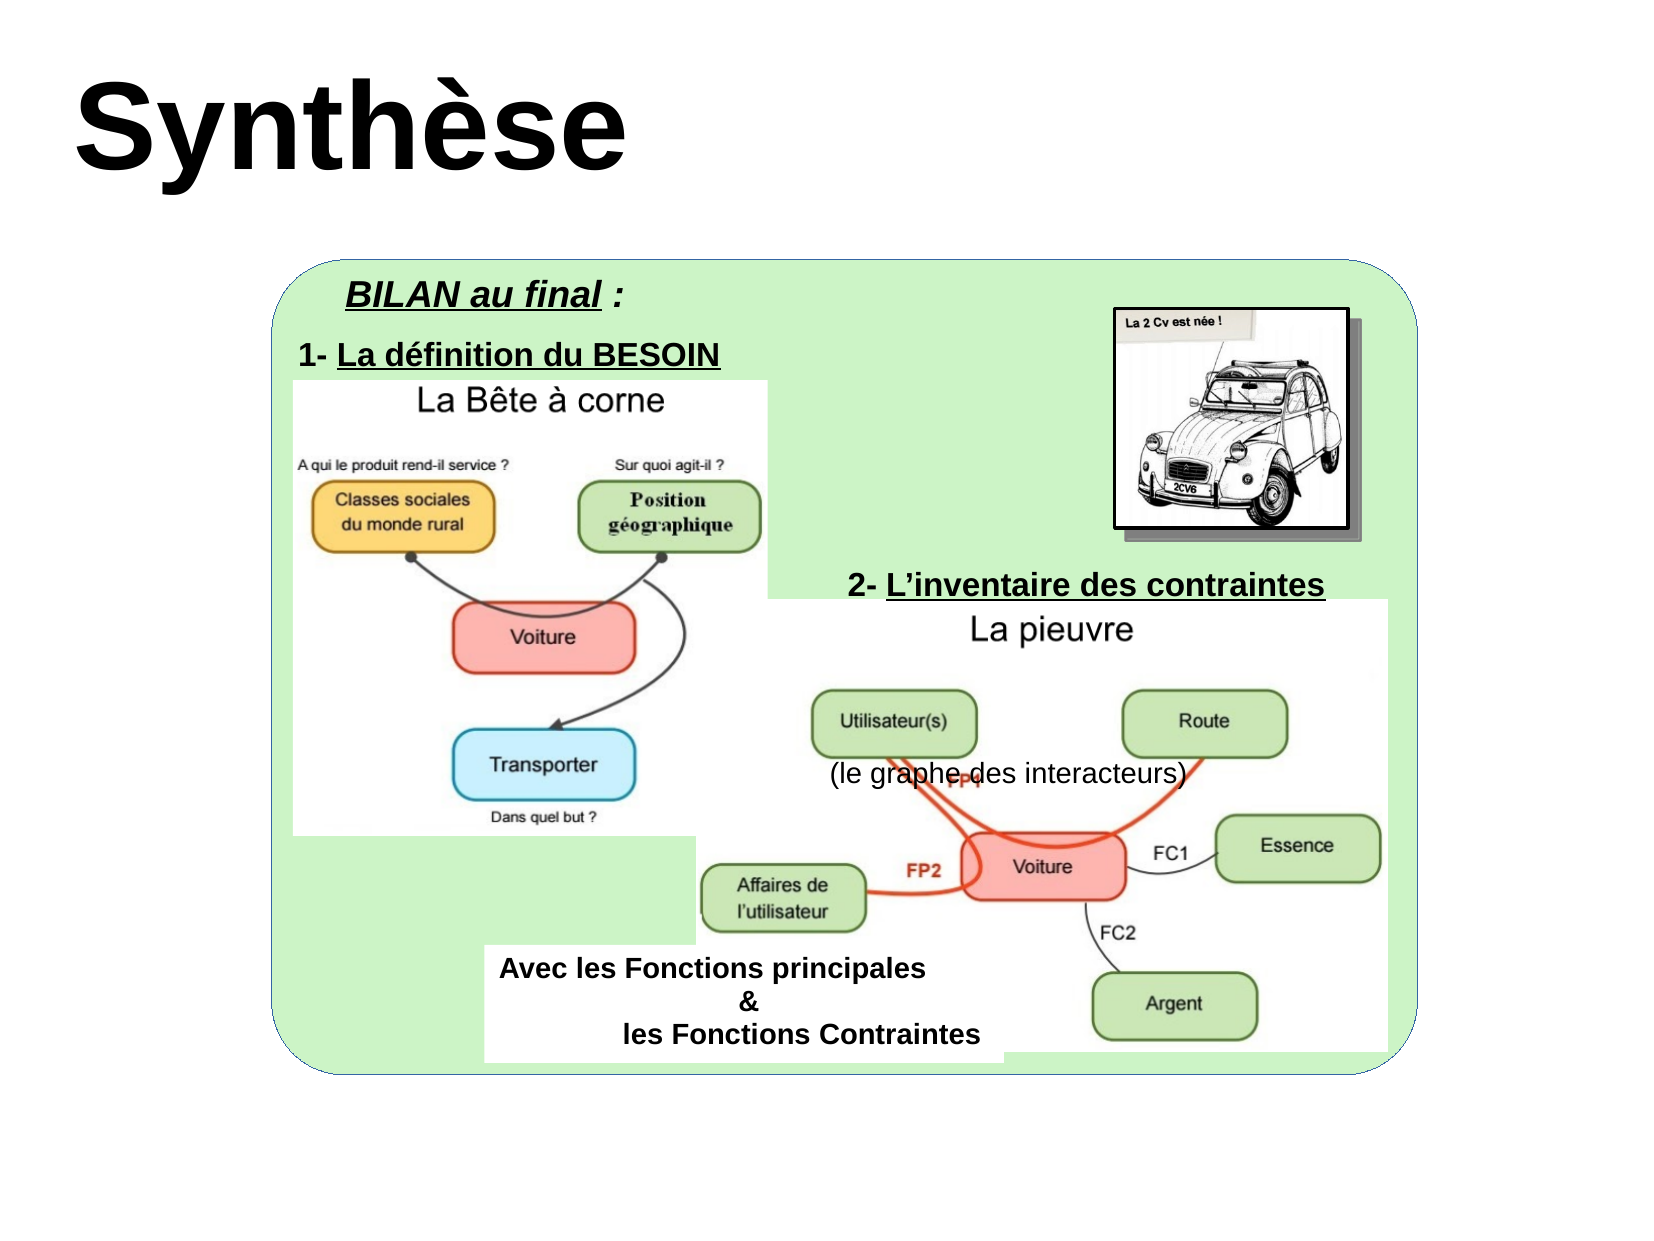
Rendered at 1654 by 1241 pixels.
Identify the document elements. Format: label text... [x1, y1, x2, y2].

text_box BILAN au final : [330, 265, 892, 323]
text_box Synthèse [58, 48, 645, 249]
text_box Avec les Fonctions principales & les Fonctions Contraintes [484, 944, 1004, 1063]
text_box (le graphe des interacteurs) [814, 749, 1294, 804]
text_box 1- La définition du BESOIN [283, 328, 739, 381]
text_box 2- L’inventaire des contraintes [832, 559, 1371, 612]
text_box [271, 259, 1418, 1075]
picture [292, 380, 1388, 1052]
picture [1116, 309, 1347, 527]
